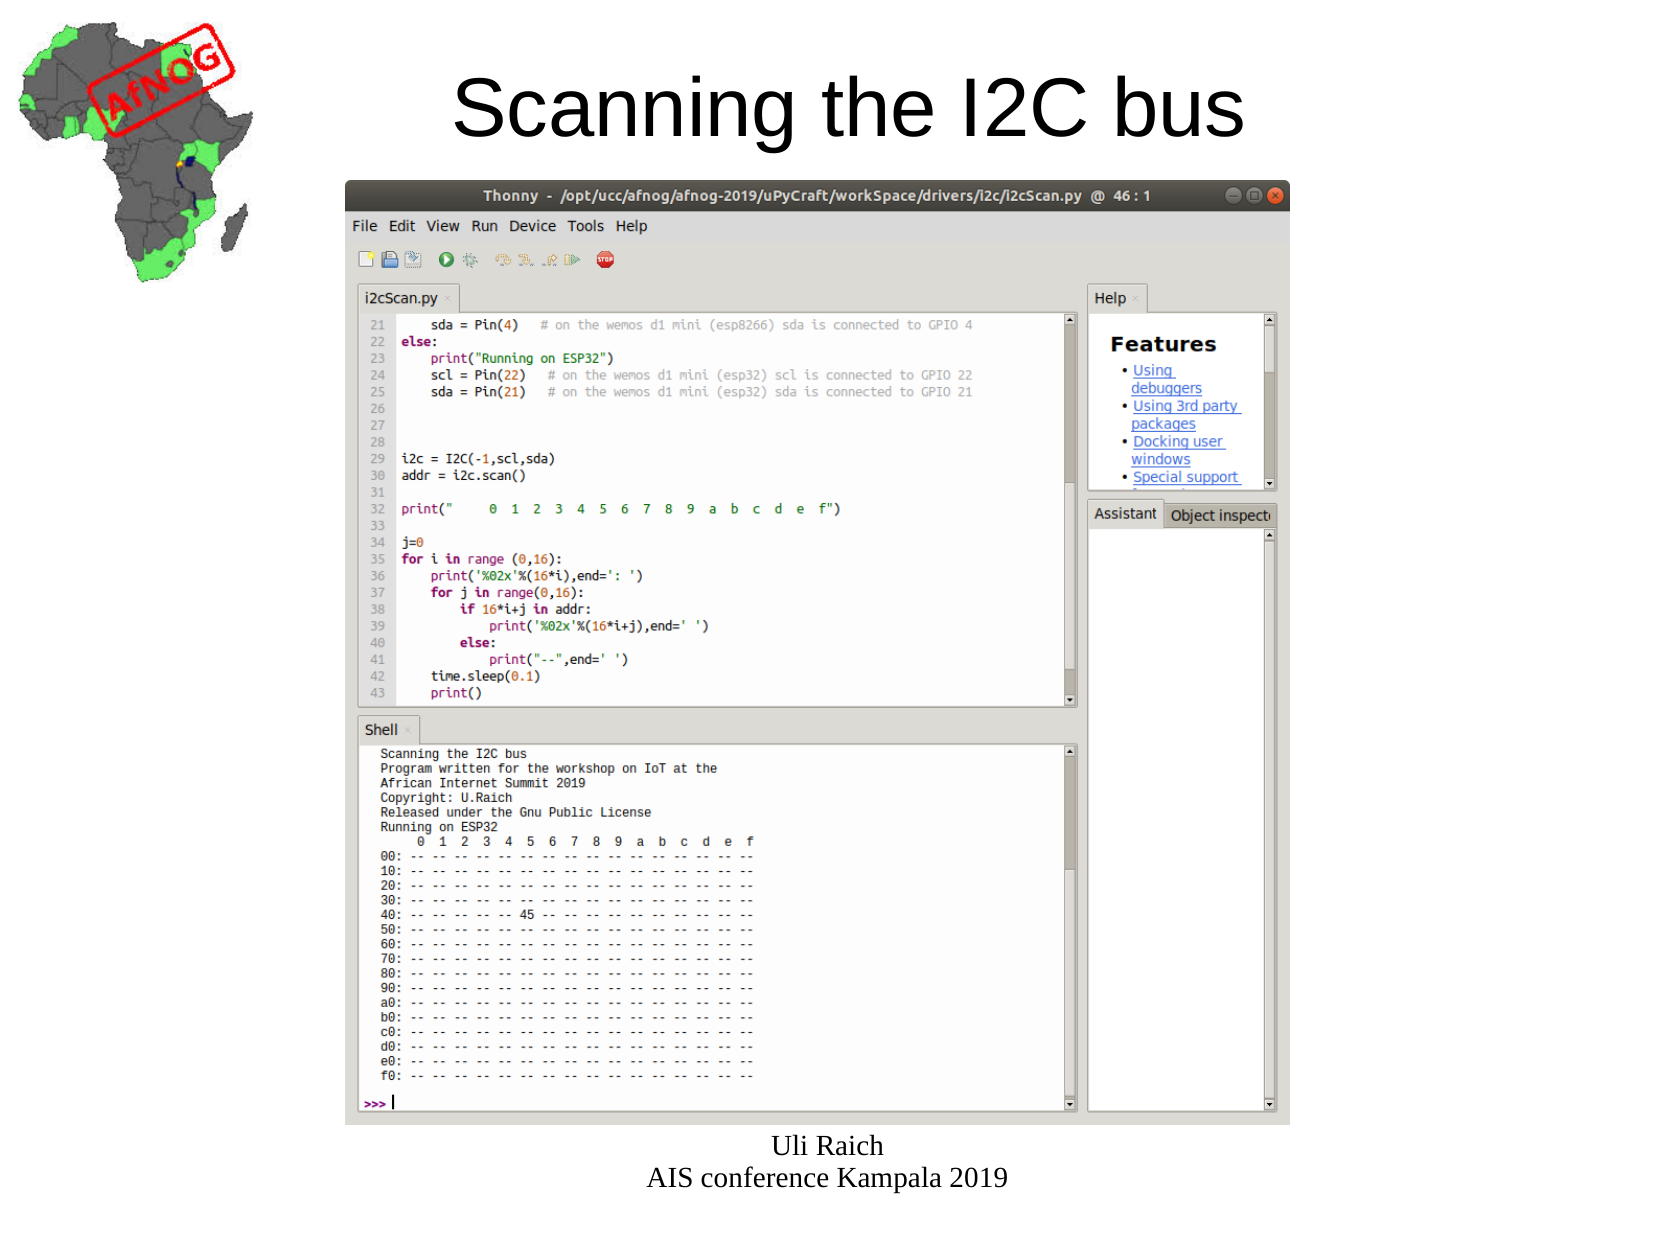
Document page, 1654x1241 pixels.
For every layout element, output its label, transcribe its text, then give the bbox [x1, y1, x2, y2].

picture [9, 0, 259, 291]
picture [345, 180, 1290, 1126]
title Scanning the I2C bus [105, 49, 1594, 166]
